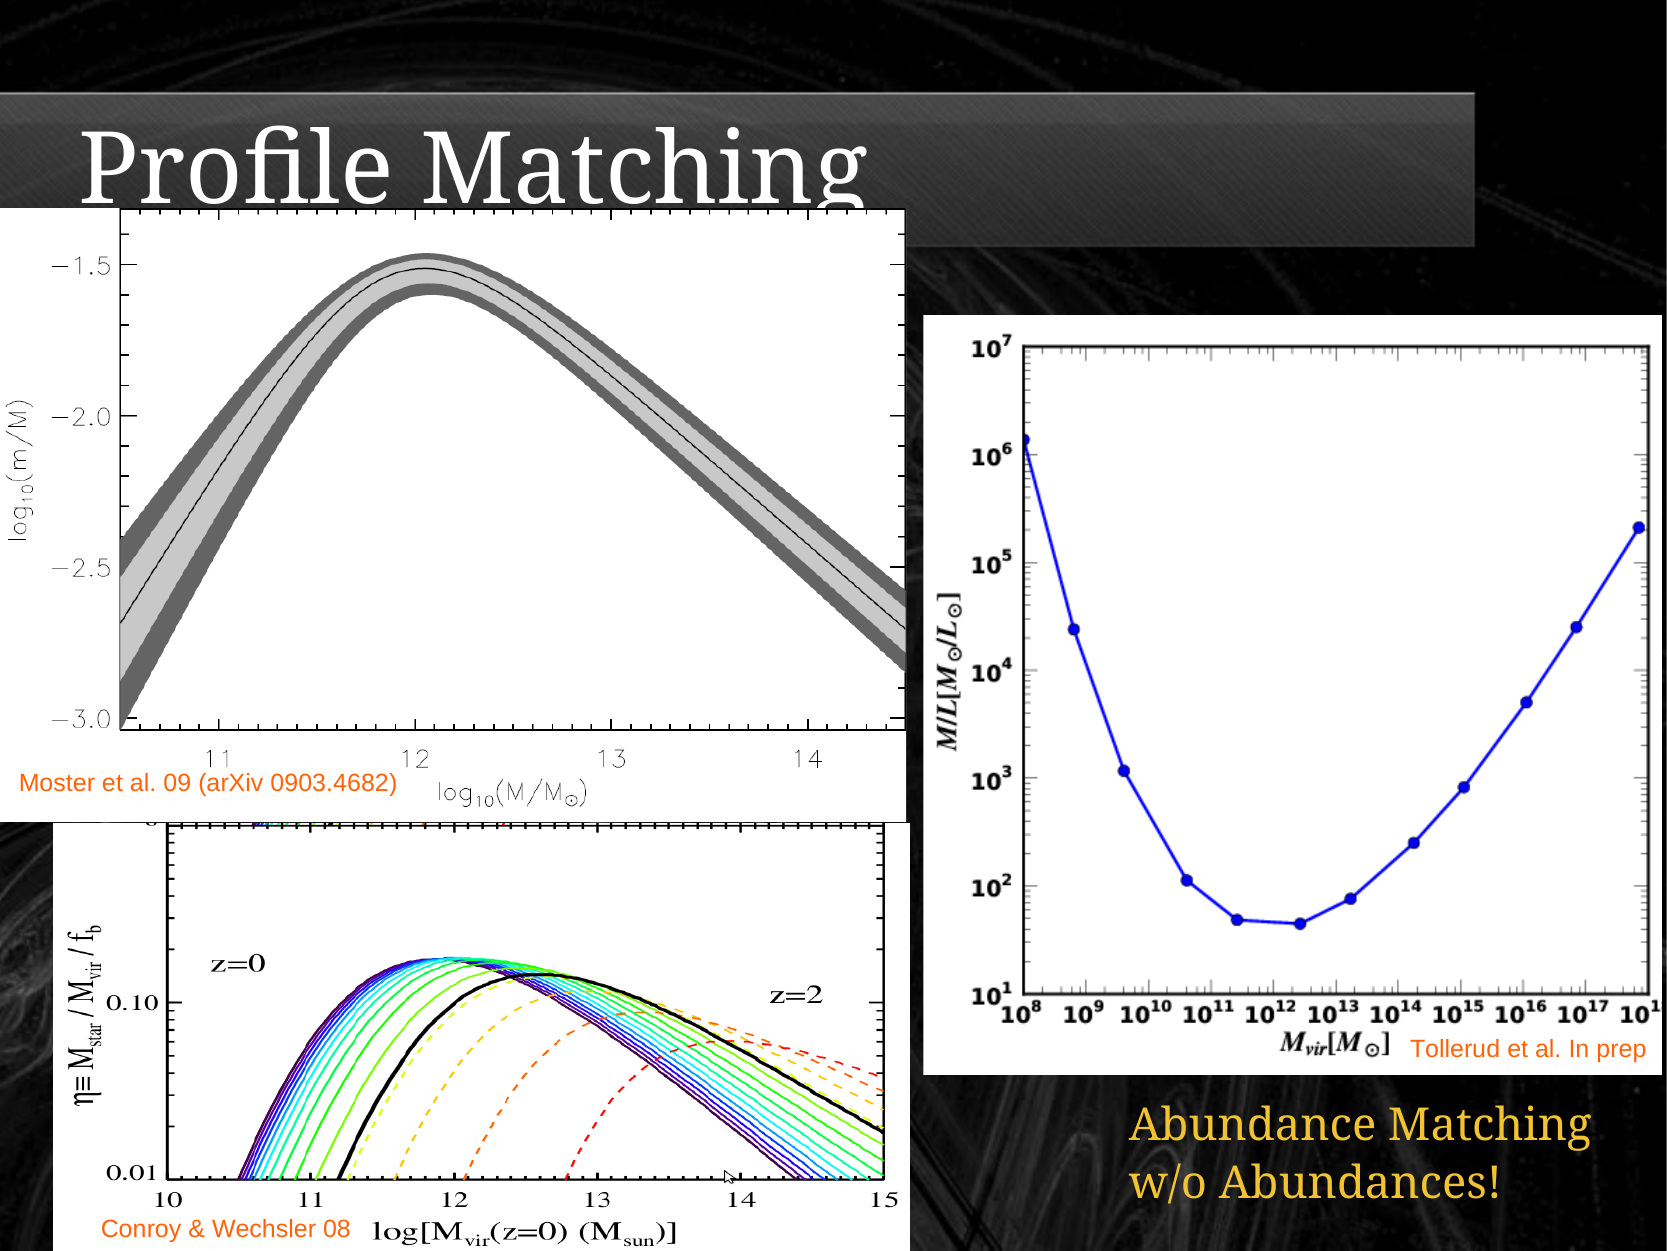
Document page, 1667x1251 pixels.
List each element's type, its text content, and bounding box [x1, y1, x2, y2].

picture [0, 0, 1667, 1251]
title Profile Matching [78, 99, 1665, 250]
text_box Conroy & Wechsler 08 [17, 1178, 435, 1251]
list Abundance Matching w/o Abundances! [1060, 1093, 1613, 1226]
text_box Moster et al. 09 (arXiv 0903.4682) [0, 732, 418, 834]
text_box Tollerud et al. In prep [1360, 998, 1667, 1099]
